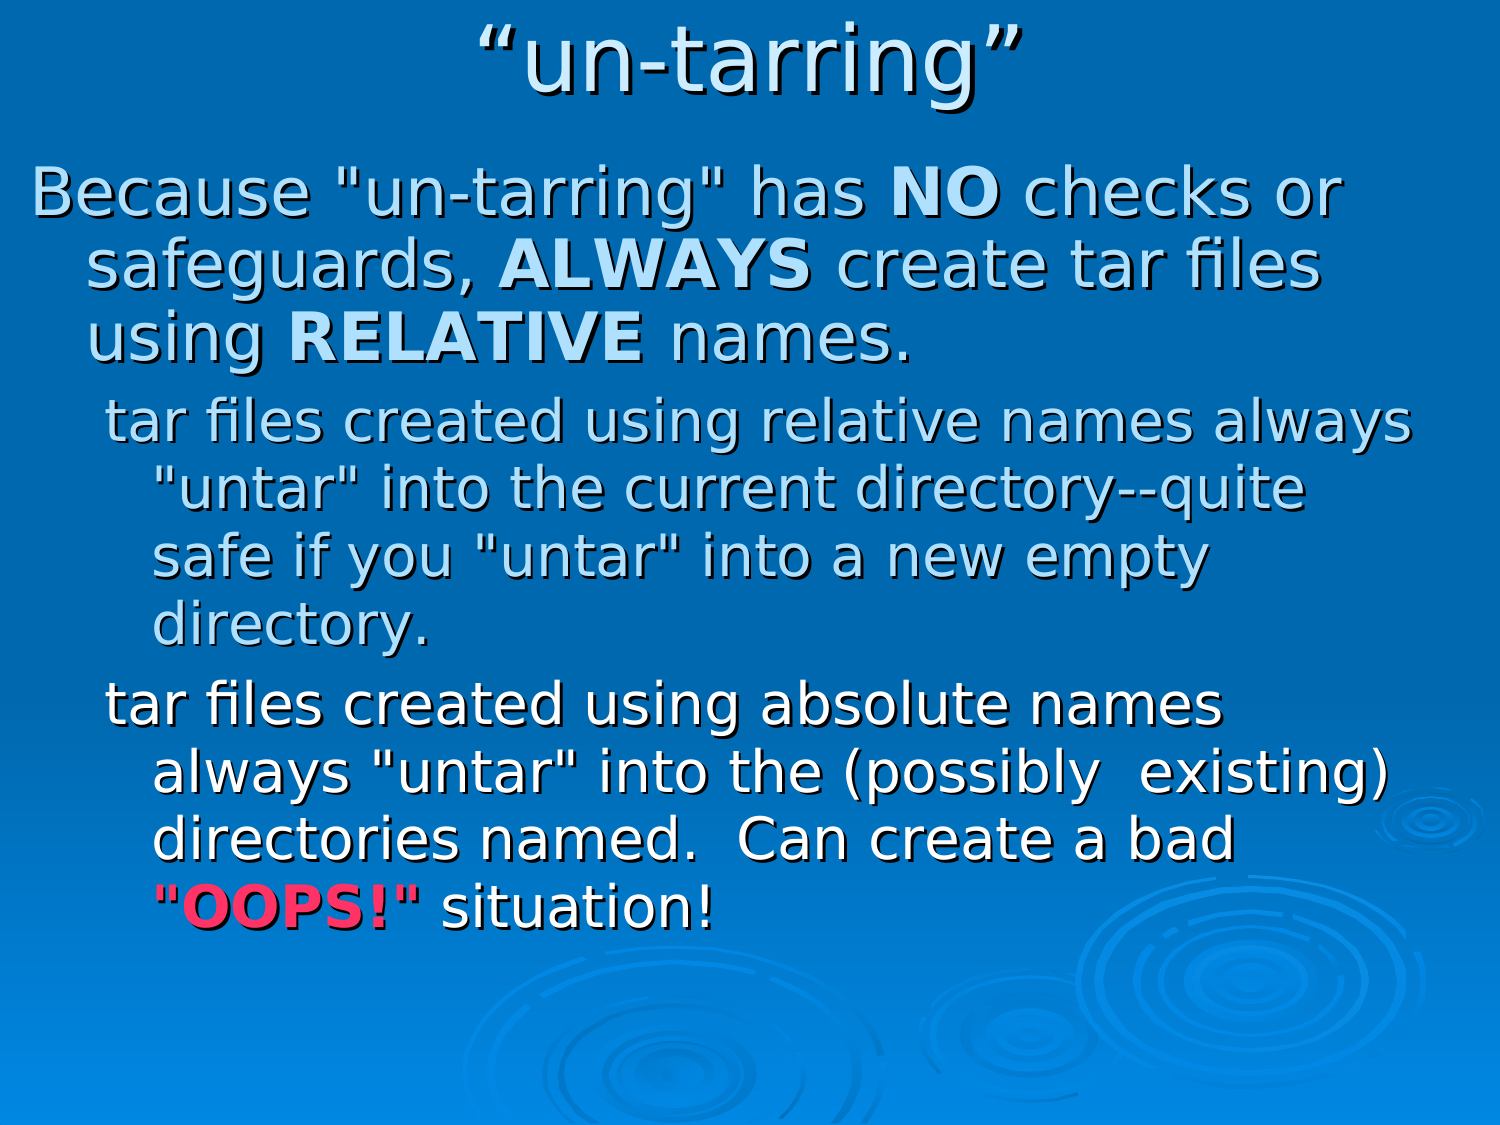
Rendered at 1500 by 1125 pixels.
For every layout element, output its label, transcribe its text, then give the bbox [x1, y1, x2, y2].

title “un-tarring” [75, 0, 1426, 123]
list Because "un-tarring" has NO checks or safeguards, ALWAYS create tar files using RELATIVE names. tar files created using relative names always "untar" into the current directory--quite safe if you "untar" into a new empty directory. tar files created using absolute names always "untar" into the (possibly existing) directories named. Can create a bad "OOPS!" situation! [14, 149, 1453, 980]
